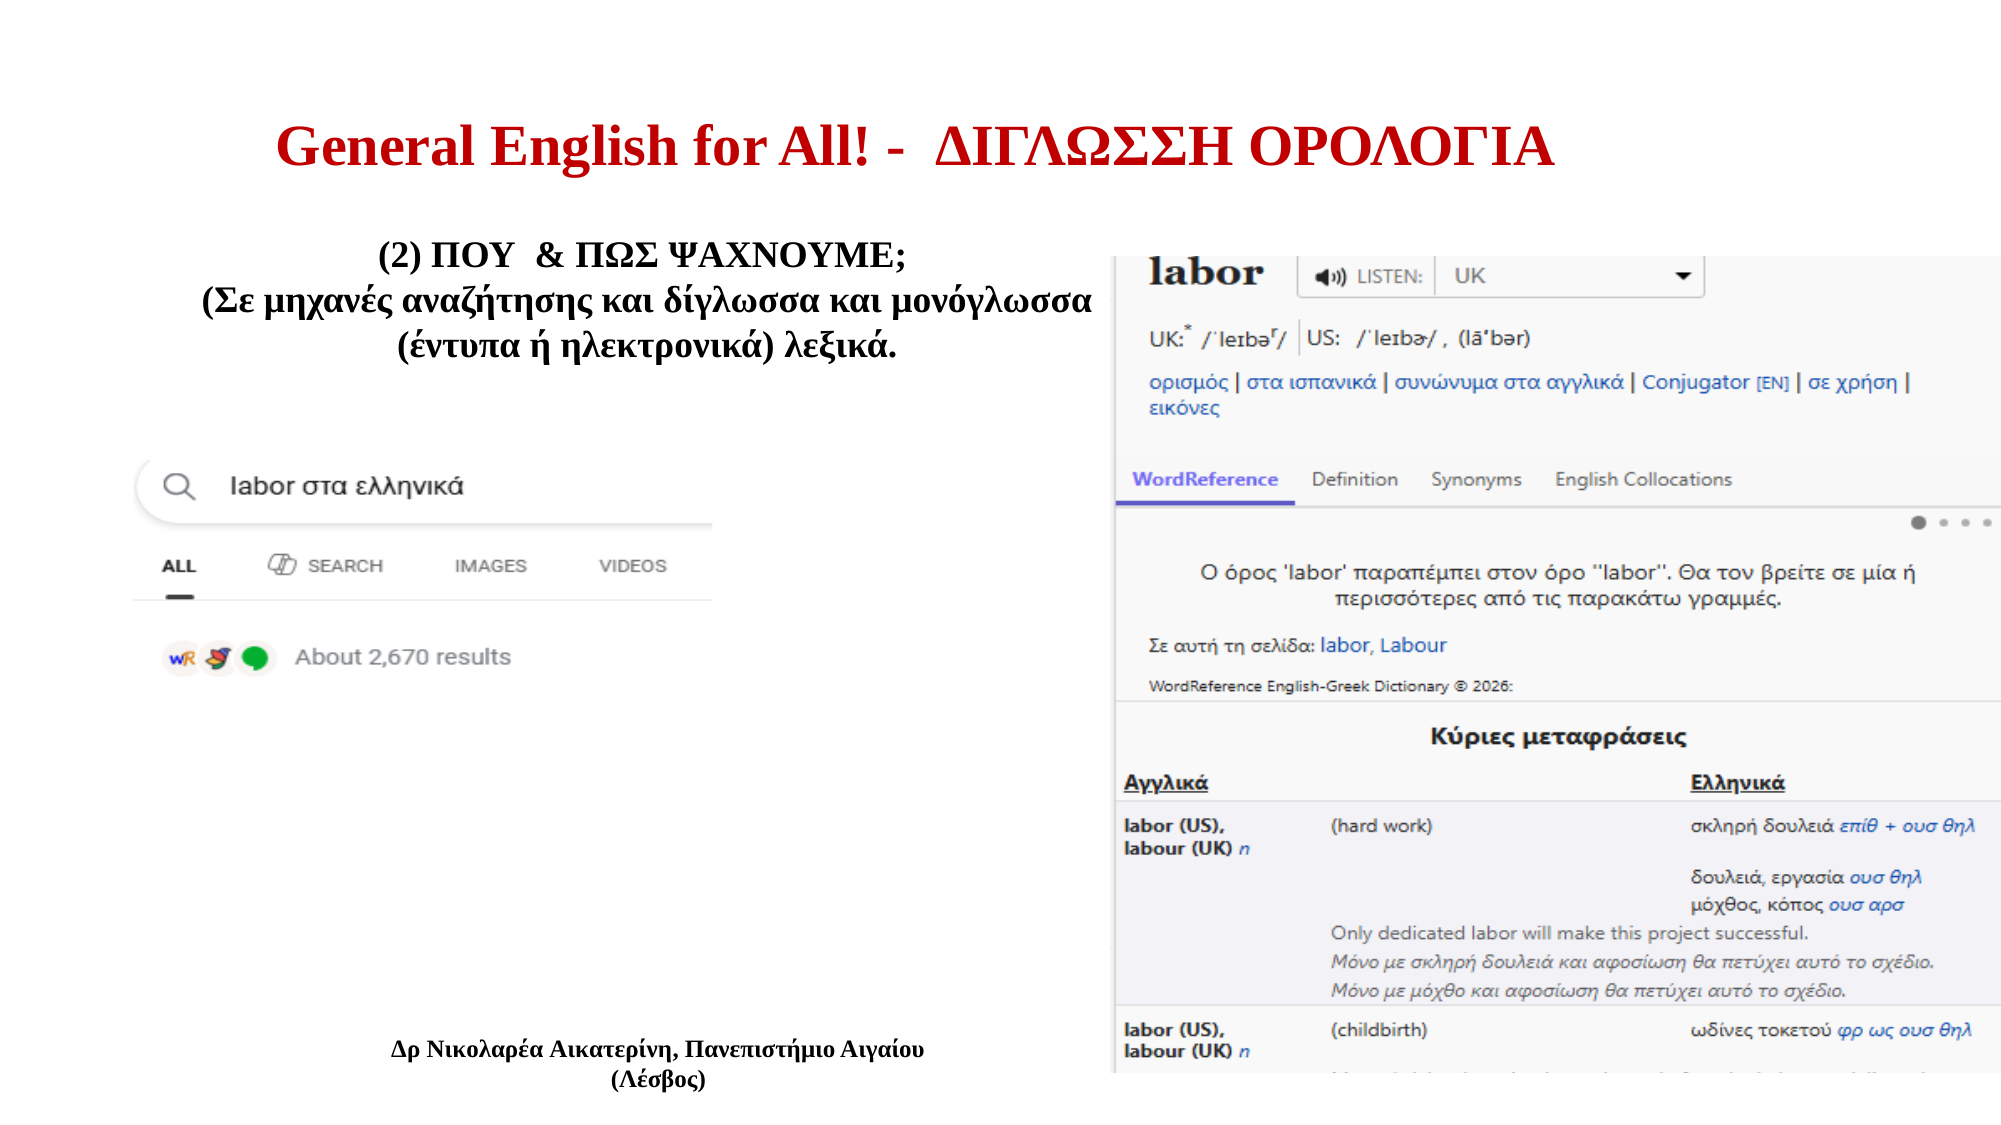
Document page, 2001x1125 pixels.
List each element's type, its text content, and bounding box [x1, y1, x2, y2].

text_box (2) ΠΟΥ & ΠΩΣ ΨΑΧΝΟΥΜΕ; (Σε μηχανές αναζήτησης και δίγλωσσα και μονόγλωσσα (έντυπα ή ηλεκτρονικά) λεξικά. [150, 222, 1146, 375]
picture [1110, 256, 2000, 1073]
picture [133, 460, 713, 751]
text_box Δρ Νικολαρέα Αικατερίνη, Πανεπιστήμιο Αιγαίου (Λέσβος) [335, 1025, 982, 1101]
text_box General English for All! - ΔΙΓΛΩΣΣΗ ΟΡΟΛΟΓΙΑ [62, 99, 1769, 186]
